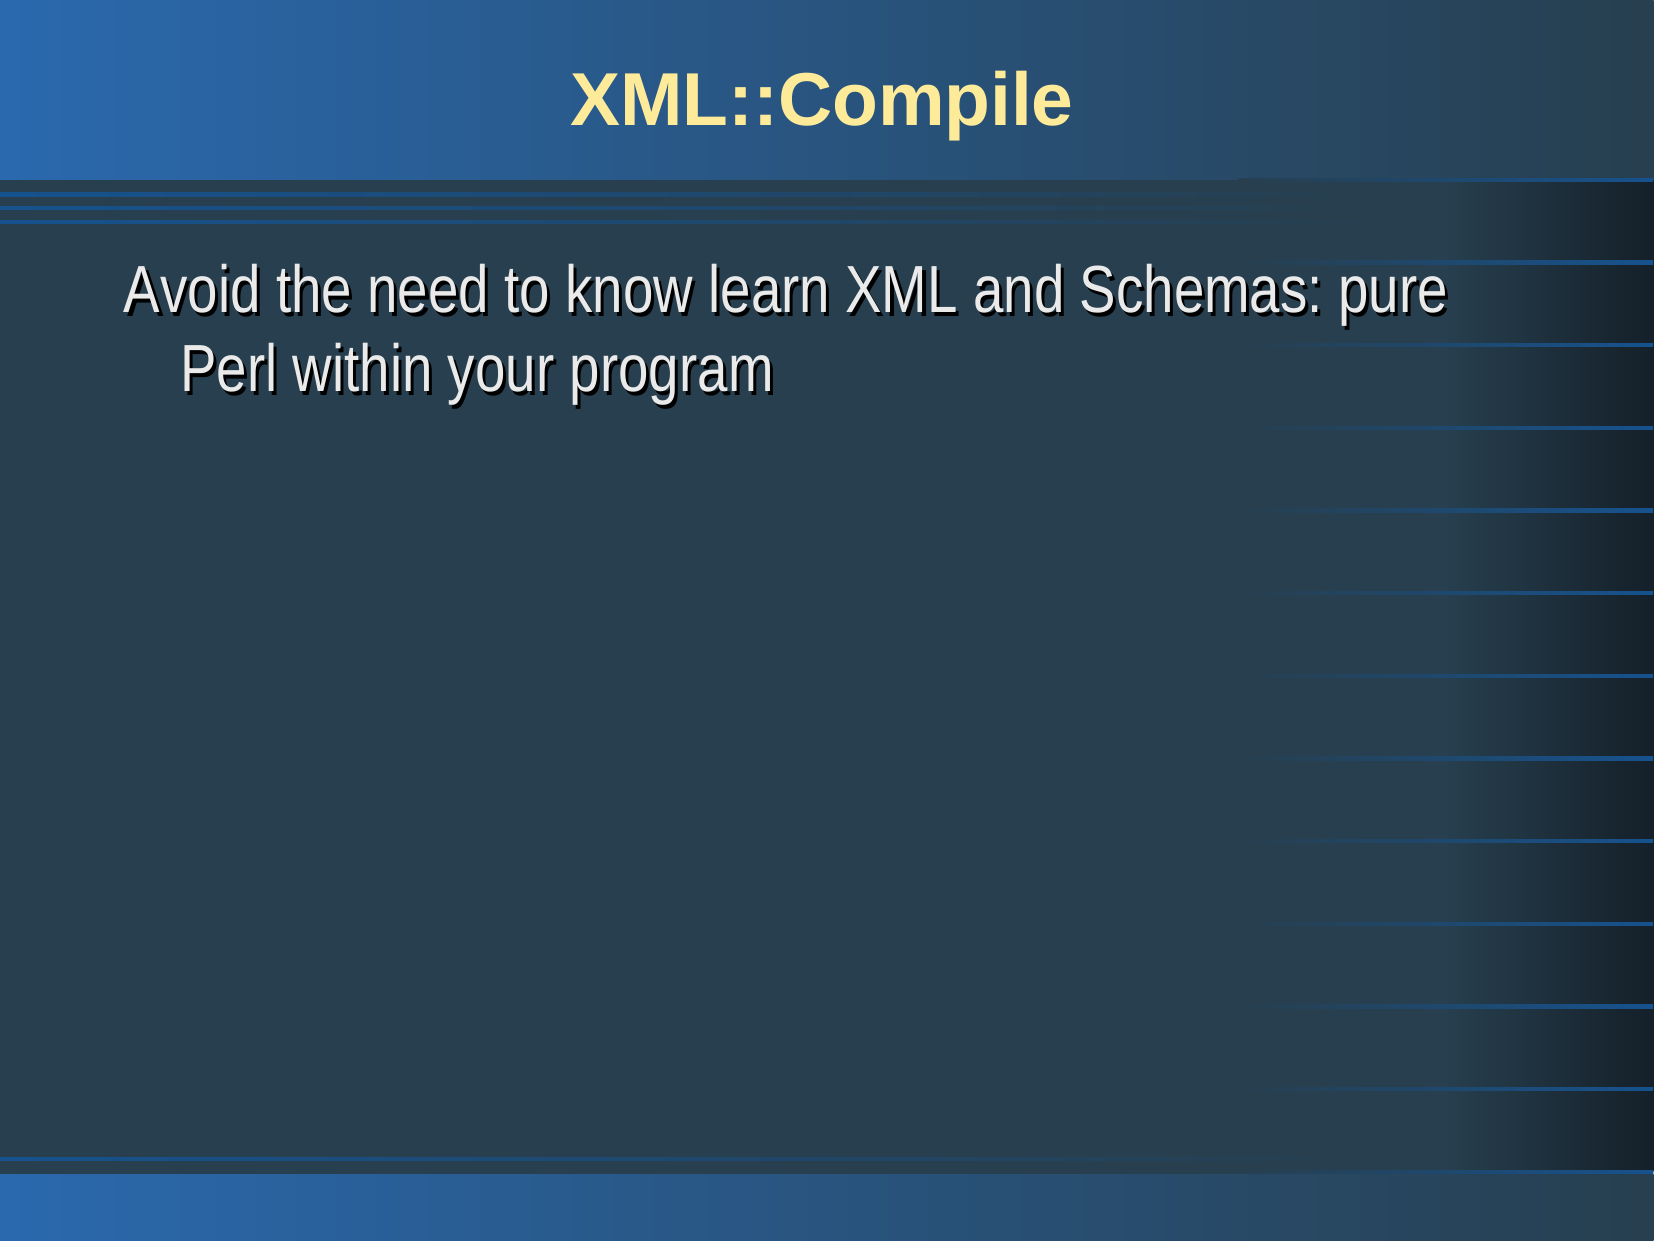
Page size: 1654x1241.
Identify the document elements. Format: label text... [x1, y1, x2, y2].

title XML::Compile [91, 34, 1553, 158]
list Avoid the need to know learn XML and Schemas: pure Perl within your program [124, 248, 1530, 1129]
